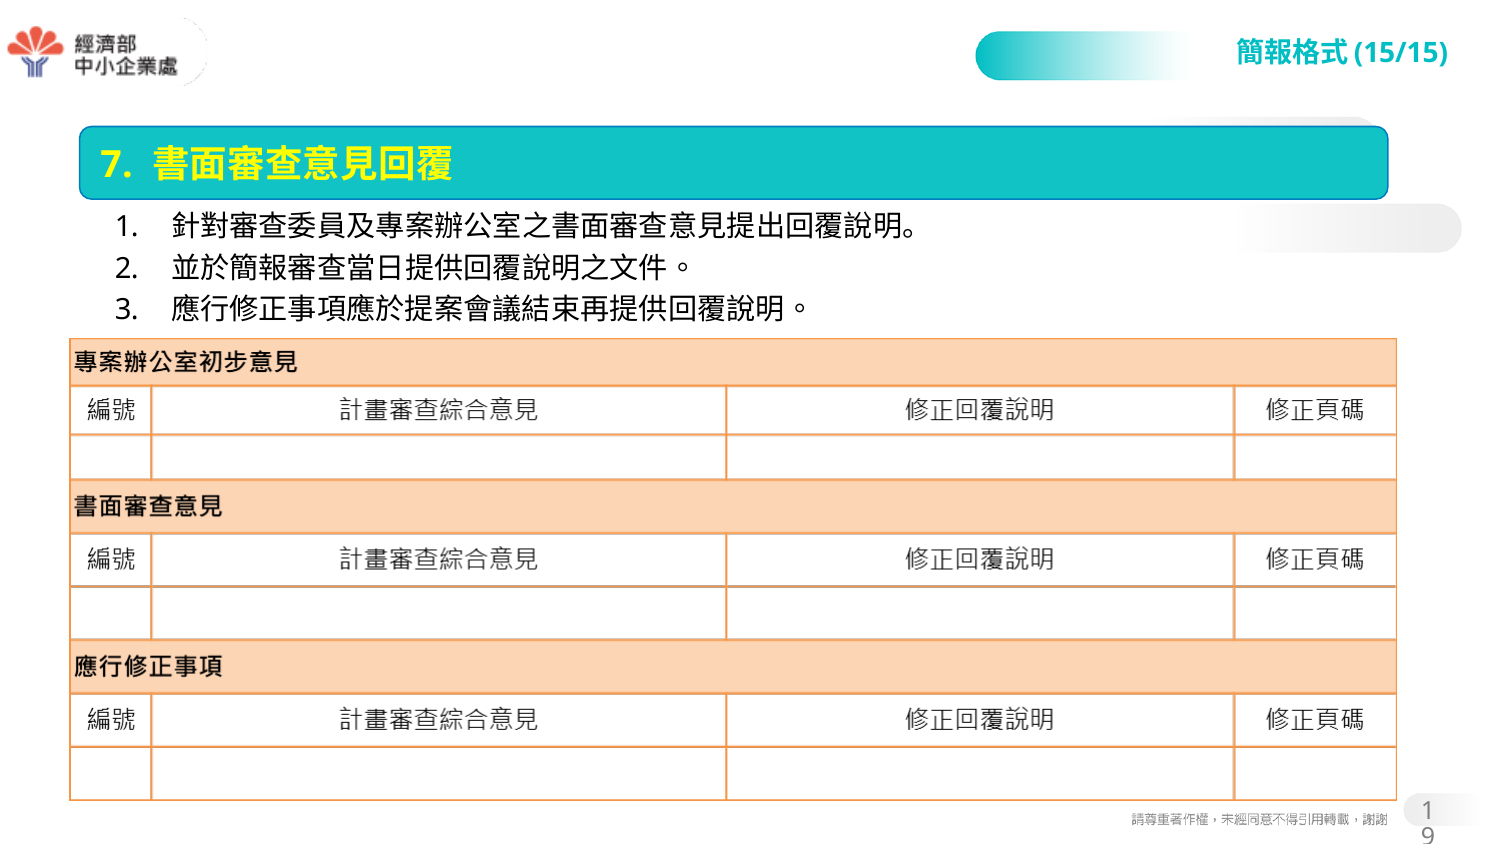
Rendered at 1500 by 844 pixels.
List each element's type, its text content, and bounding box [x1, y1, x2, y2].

text_box 19 [1405, 787, 1464, 833]
text_box 針對審查委員及專案辦公室之書面審查意見提出回覆說明。 並於簡報審查當日提供回覆說明之文件。 應行修正事項應於提案會議結束再提供回覆說明。 [110, 200, 1117, 327]
text_box 7. 書面審查意見回覆 [79, 126, 1388, 200]
picture [69, 338, 1397, 801]
list 簡報格式(15/15) [952, 27, 1478, 131]
